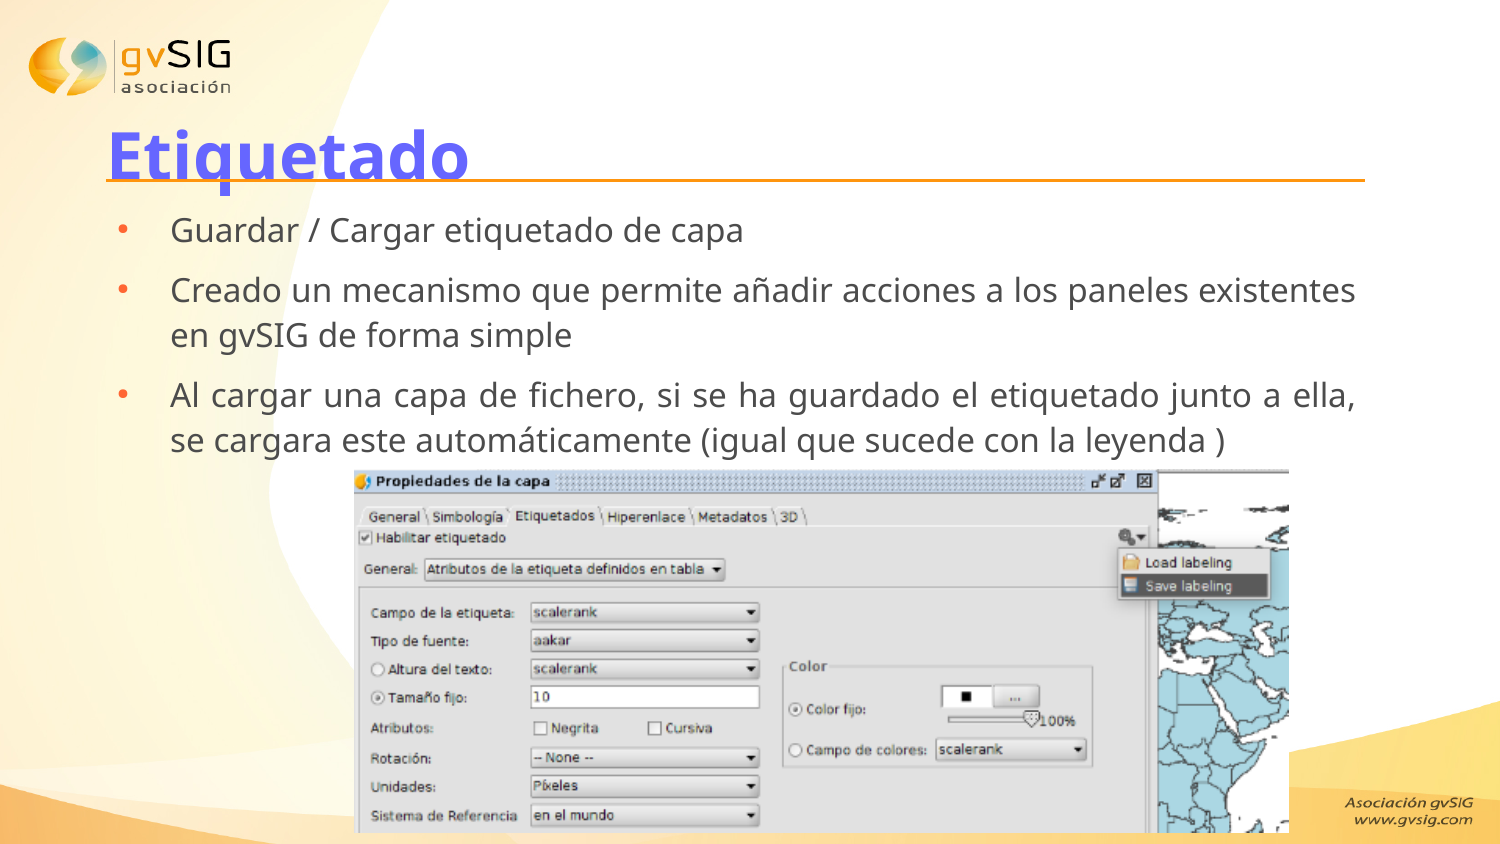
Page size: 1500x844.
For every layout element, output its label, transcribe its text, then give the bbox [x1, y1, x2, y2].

list Guardar / Cargar etiquetado de capa Creado un mecanismo que permite añadir acciones a los paneles existentes en gvSIG de forma simple Al cargar una capa de fichero, si se ha guardado el etiquetado junto a ella, se cargara este automáticamente (igual que sucede con la leyenda ) [99, 129, 1359, 770]
title Etiquetado [106, 115, 1457, 193]
picture [0, 0, 1500, 844]
